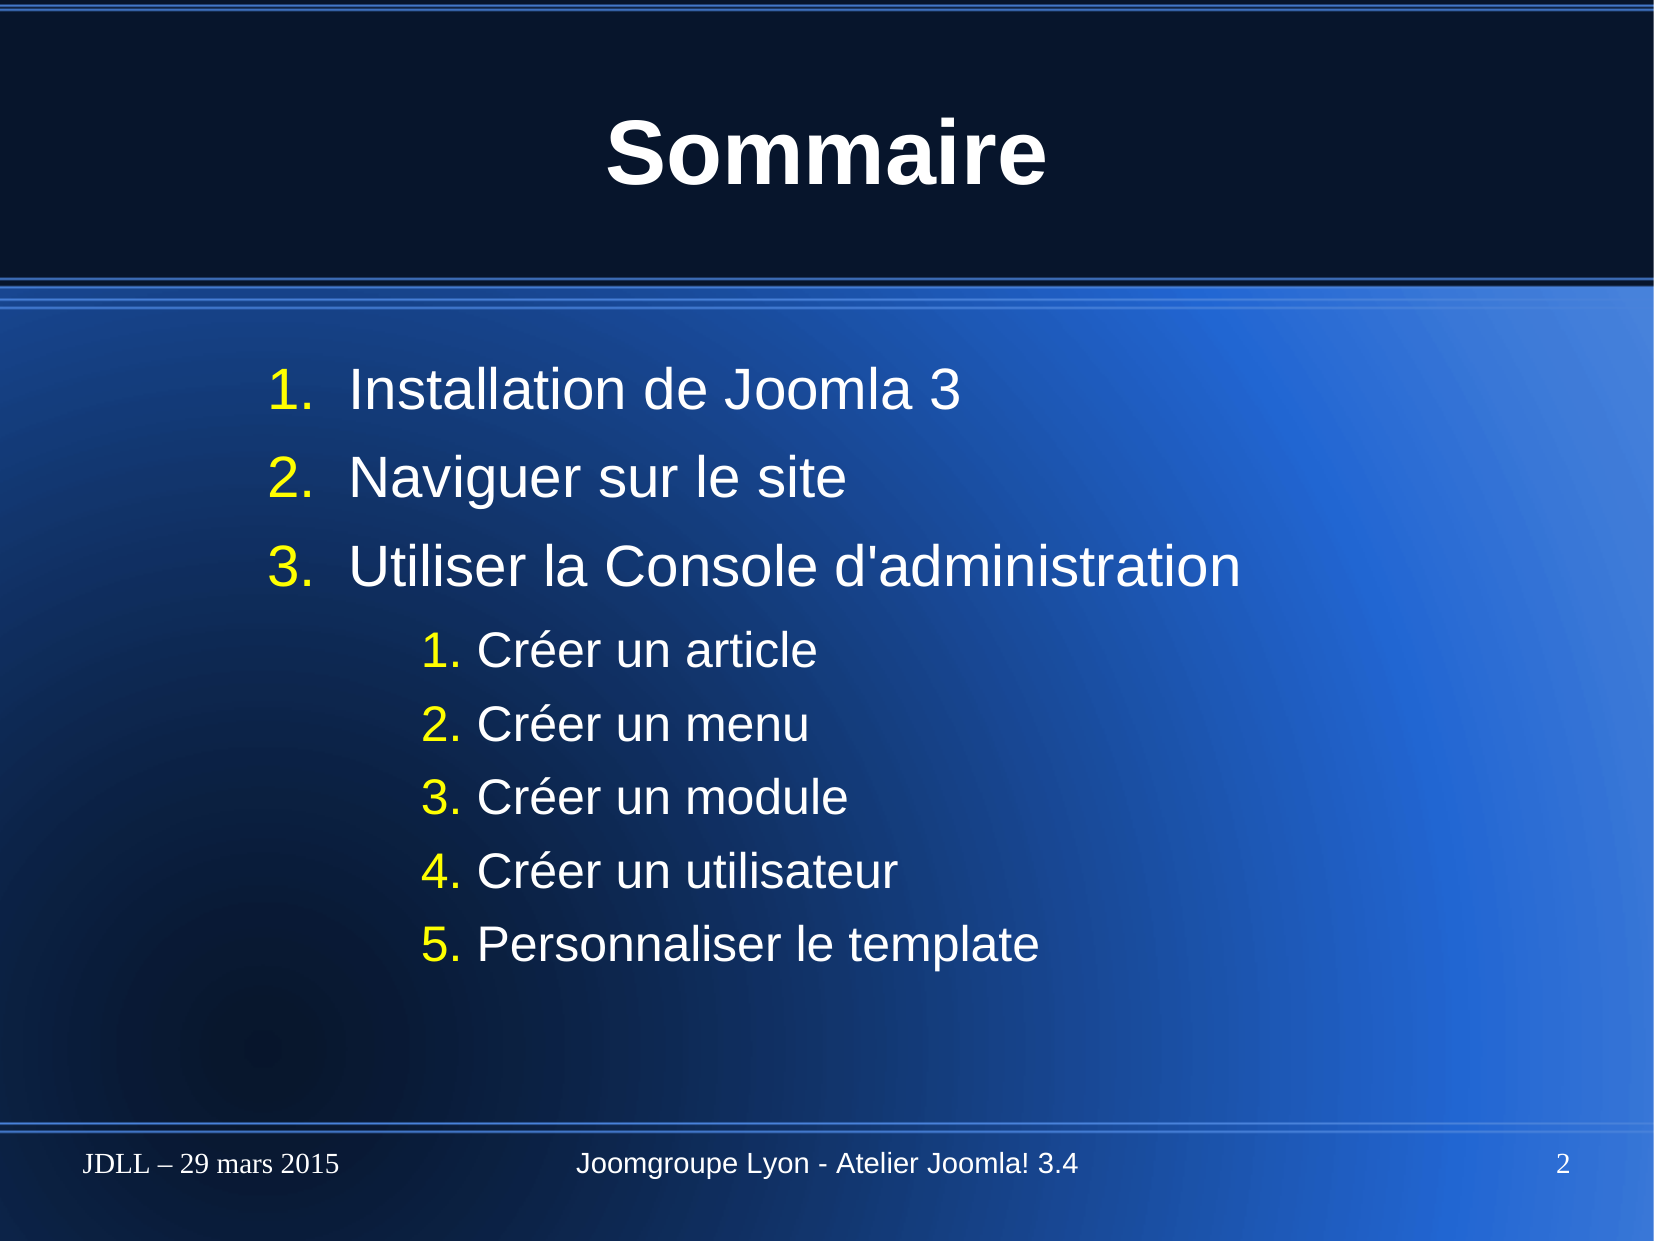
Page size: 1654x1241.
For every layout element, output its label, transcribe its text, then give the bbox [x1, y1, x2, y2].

picture [0, 0, 1654, 1241]
list Installation de Joomla 3 Naviguer sur le site Utiliser la Console d'administration Créer un article Créer un menu Créer un module Créer un utilisateur Personnaliser le template [31, 318, 1595, 1181]
title Sommaire [82, 49, 1571, 257]
